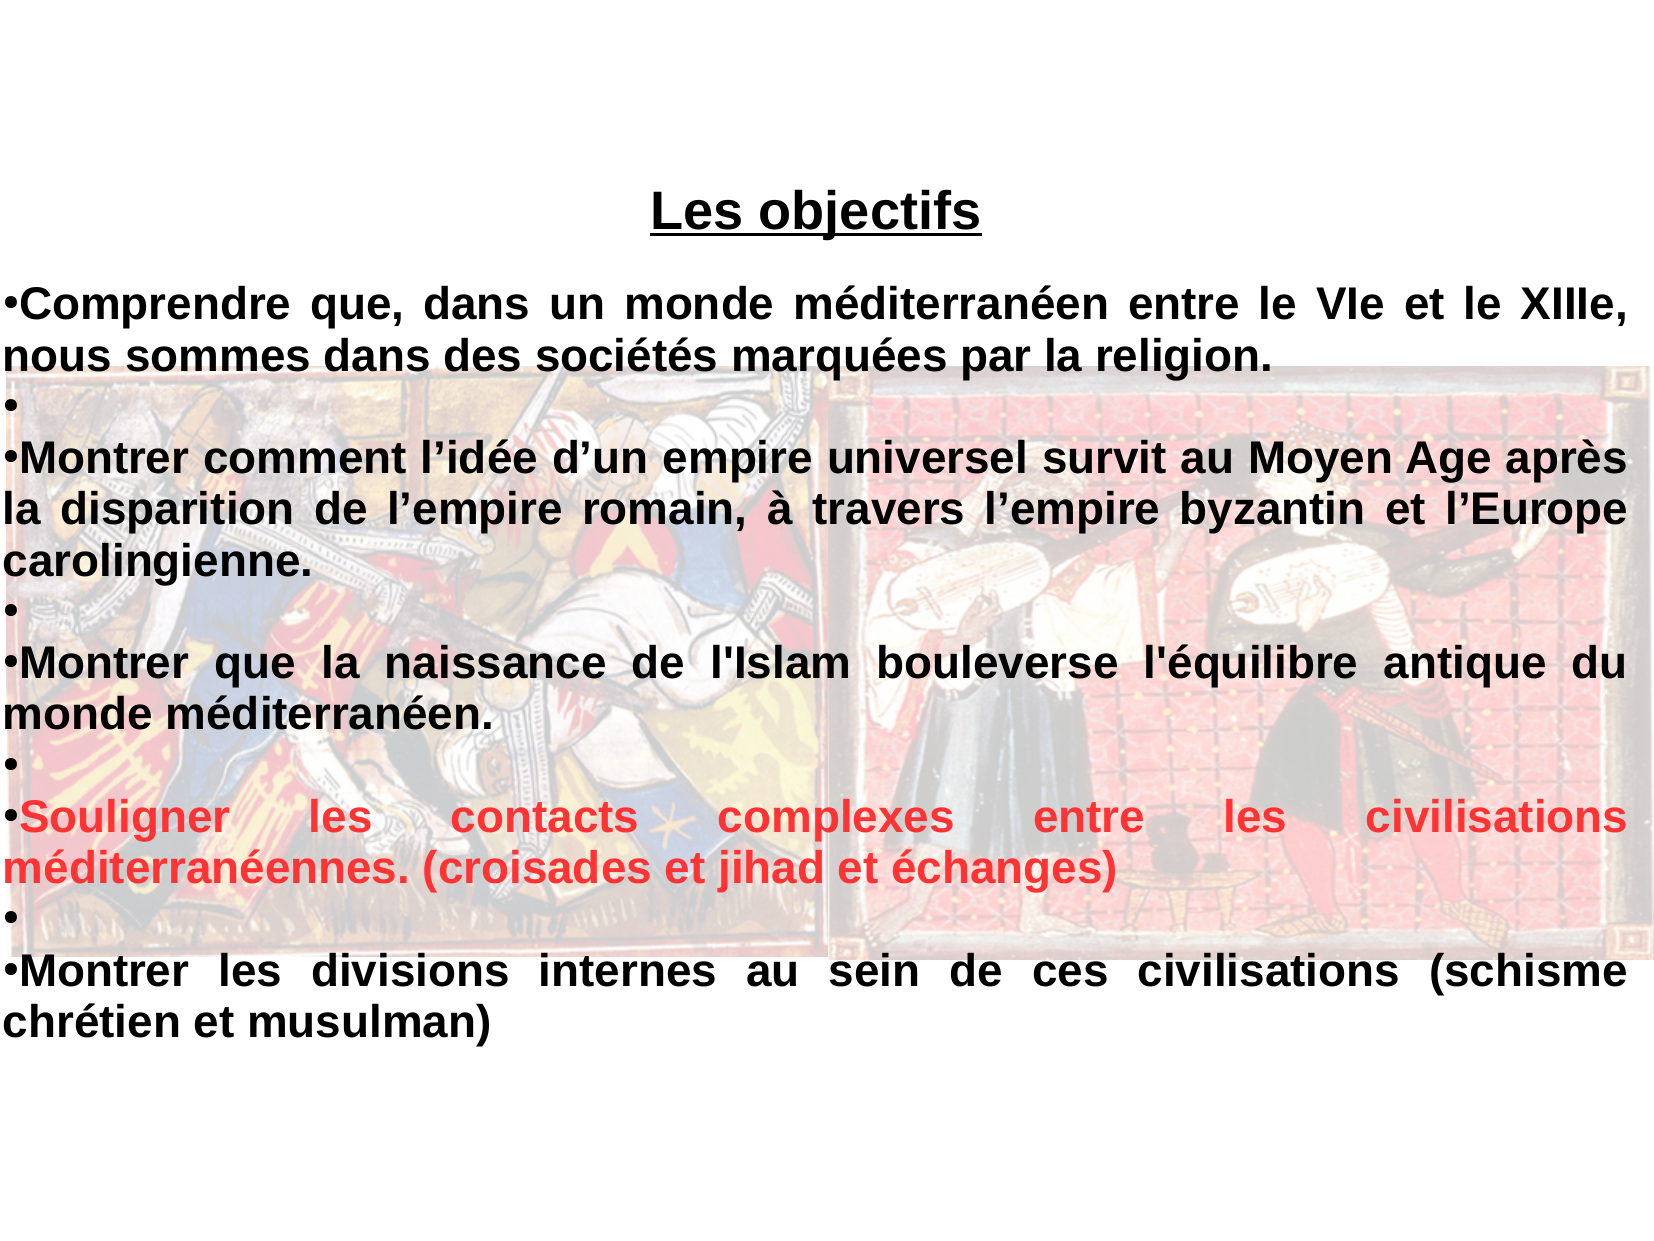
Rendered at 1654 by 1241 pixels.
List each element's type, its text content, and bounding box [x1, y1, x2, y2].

text_box Les objectifs Comprendre que, dans un monde méditerranéen entre le VIe et le XIIIe, nous sommes dans des sociétés marquées par la religion. Montrer comment l’idée d’un empire universel survit au Moyen Age après la disparition de l’empire romain, à travers l’empire byzantin et l’Europe carolingienne. Montrer que la naissance de l'Islam bouleverse l'équilibre antique du monde méditerranéen. Souligner les contacts complexes entre les civilisations méditerranéennes. (croisades et jihad et échanges) Montrer les divisions internes au sein de ces civilisations (schisme chrétien et musulman) [0, 136, 1654, 1134]
